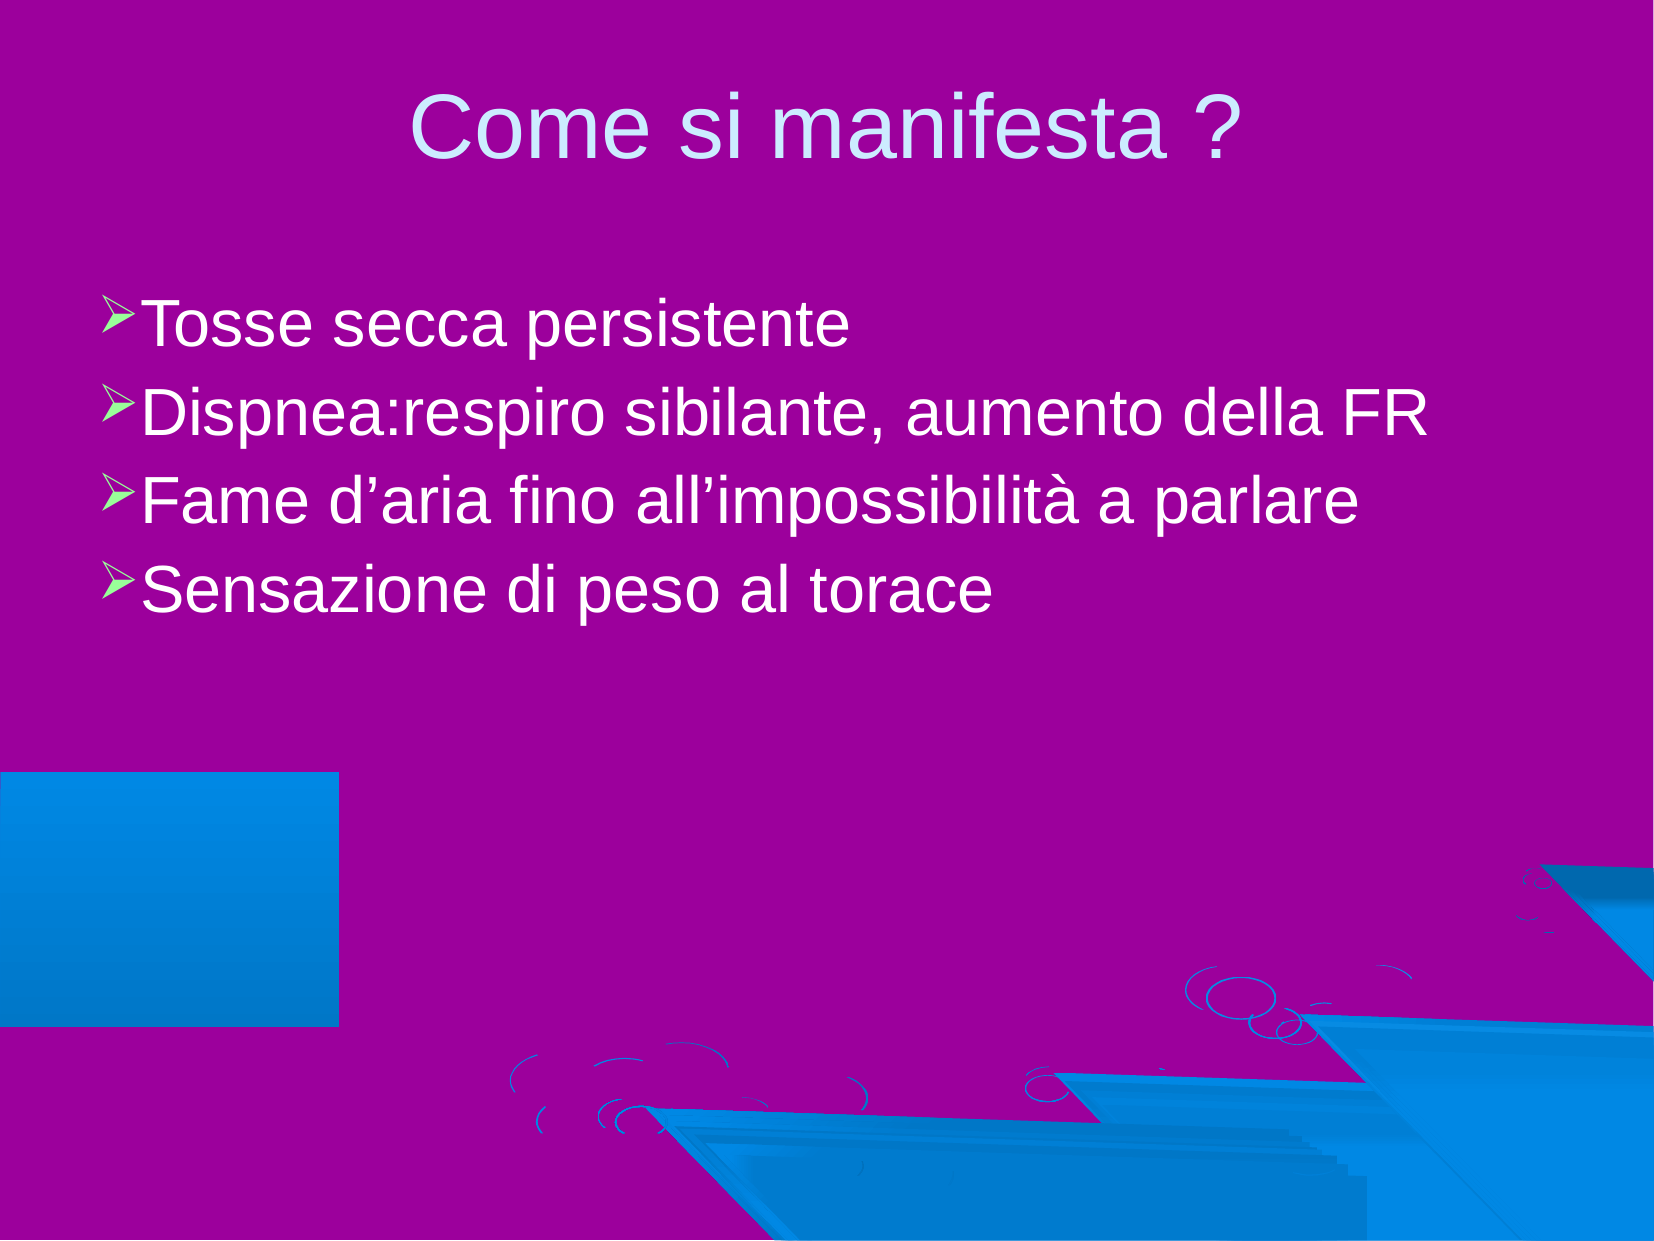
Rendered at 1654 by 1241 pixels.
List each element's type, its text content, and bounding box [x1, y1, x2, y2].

list Tosse secca persistente Dispnea:respiro sibilante, aumento della FR Fame d’aria fino all’impossibilità a parlare Sensazione di peso al torace [82, 281, 1583, 1016]
title Come si manifesta ? [82, 10, 1571, 235]
